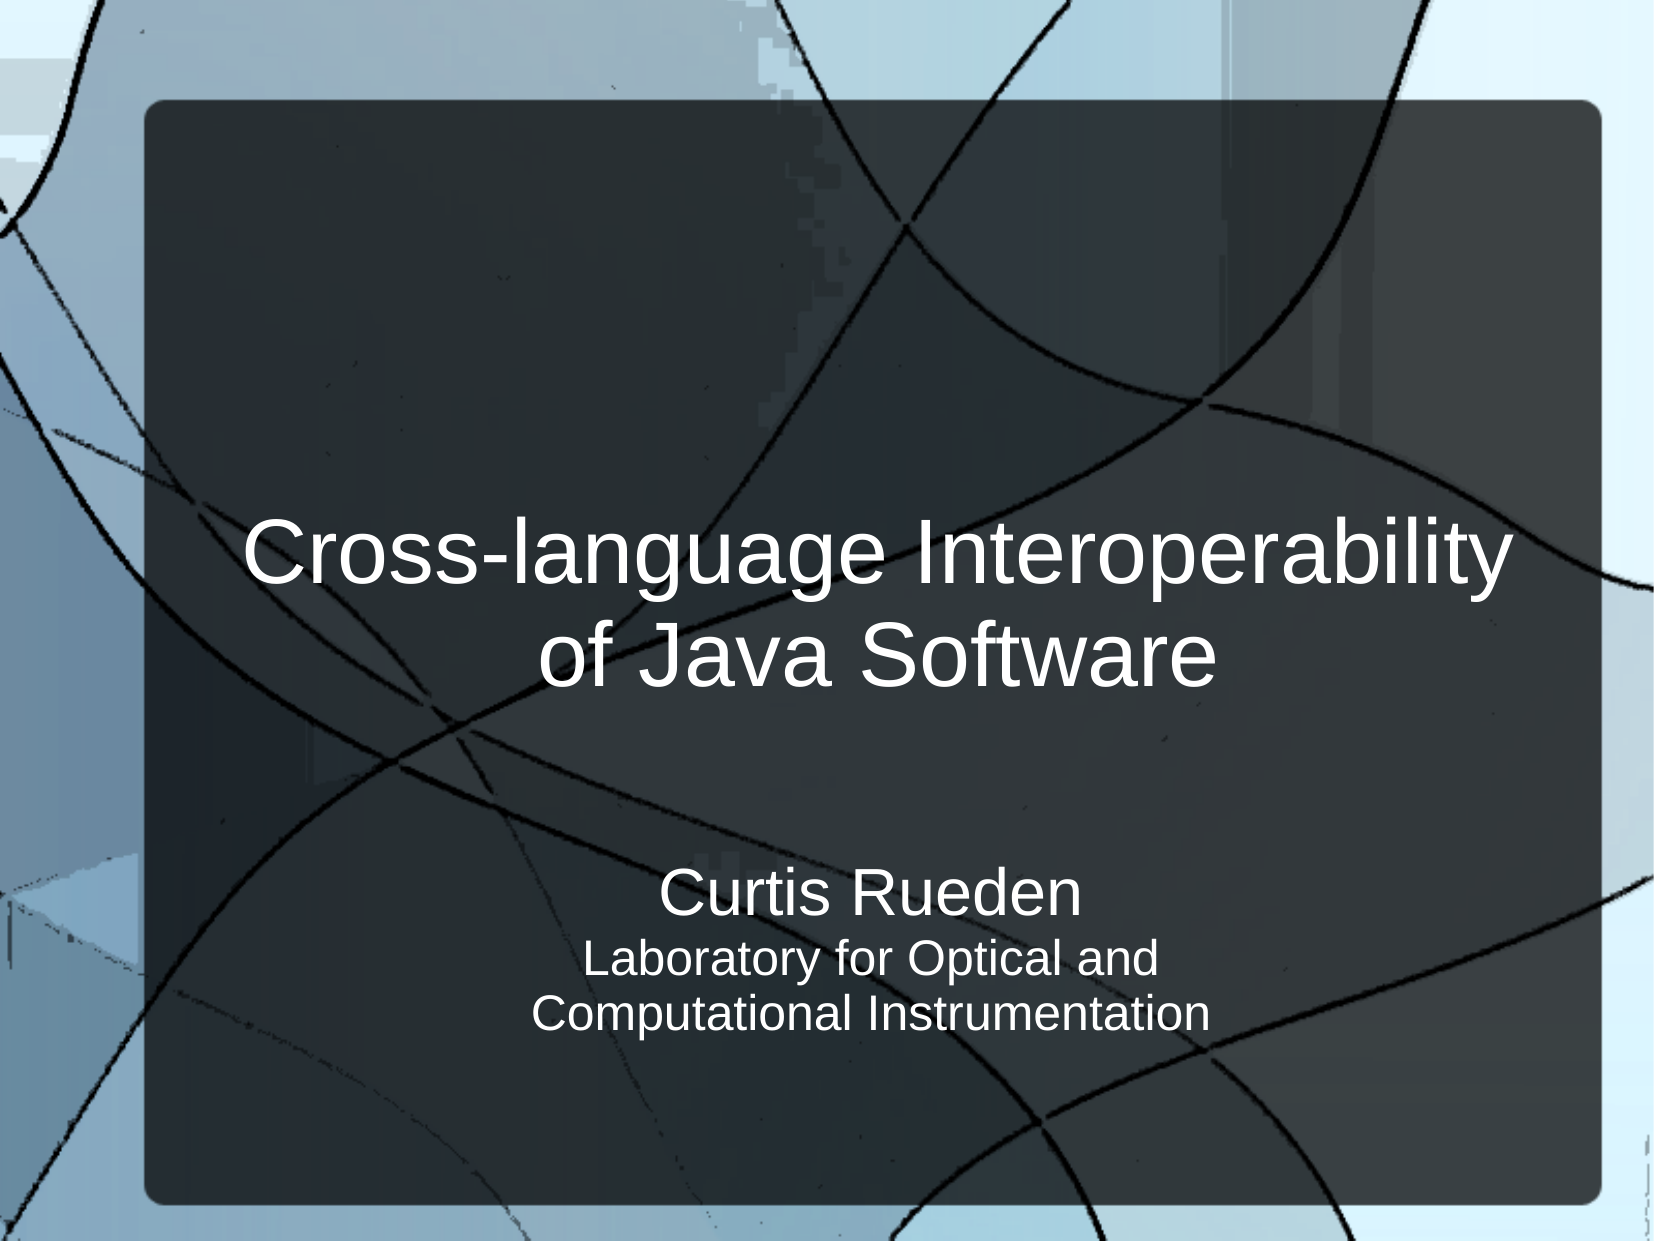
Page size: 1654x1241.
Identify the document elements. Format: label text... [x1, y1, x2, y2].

title Curtis Rueden Laboratory for Optical and Computational Instrumentation [202, 840, 1540, 1057]
picture [0, 0, 1654, 1241]
title Cross-language Interoperability of Java Software [210, 495, 1548, 712]
